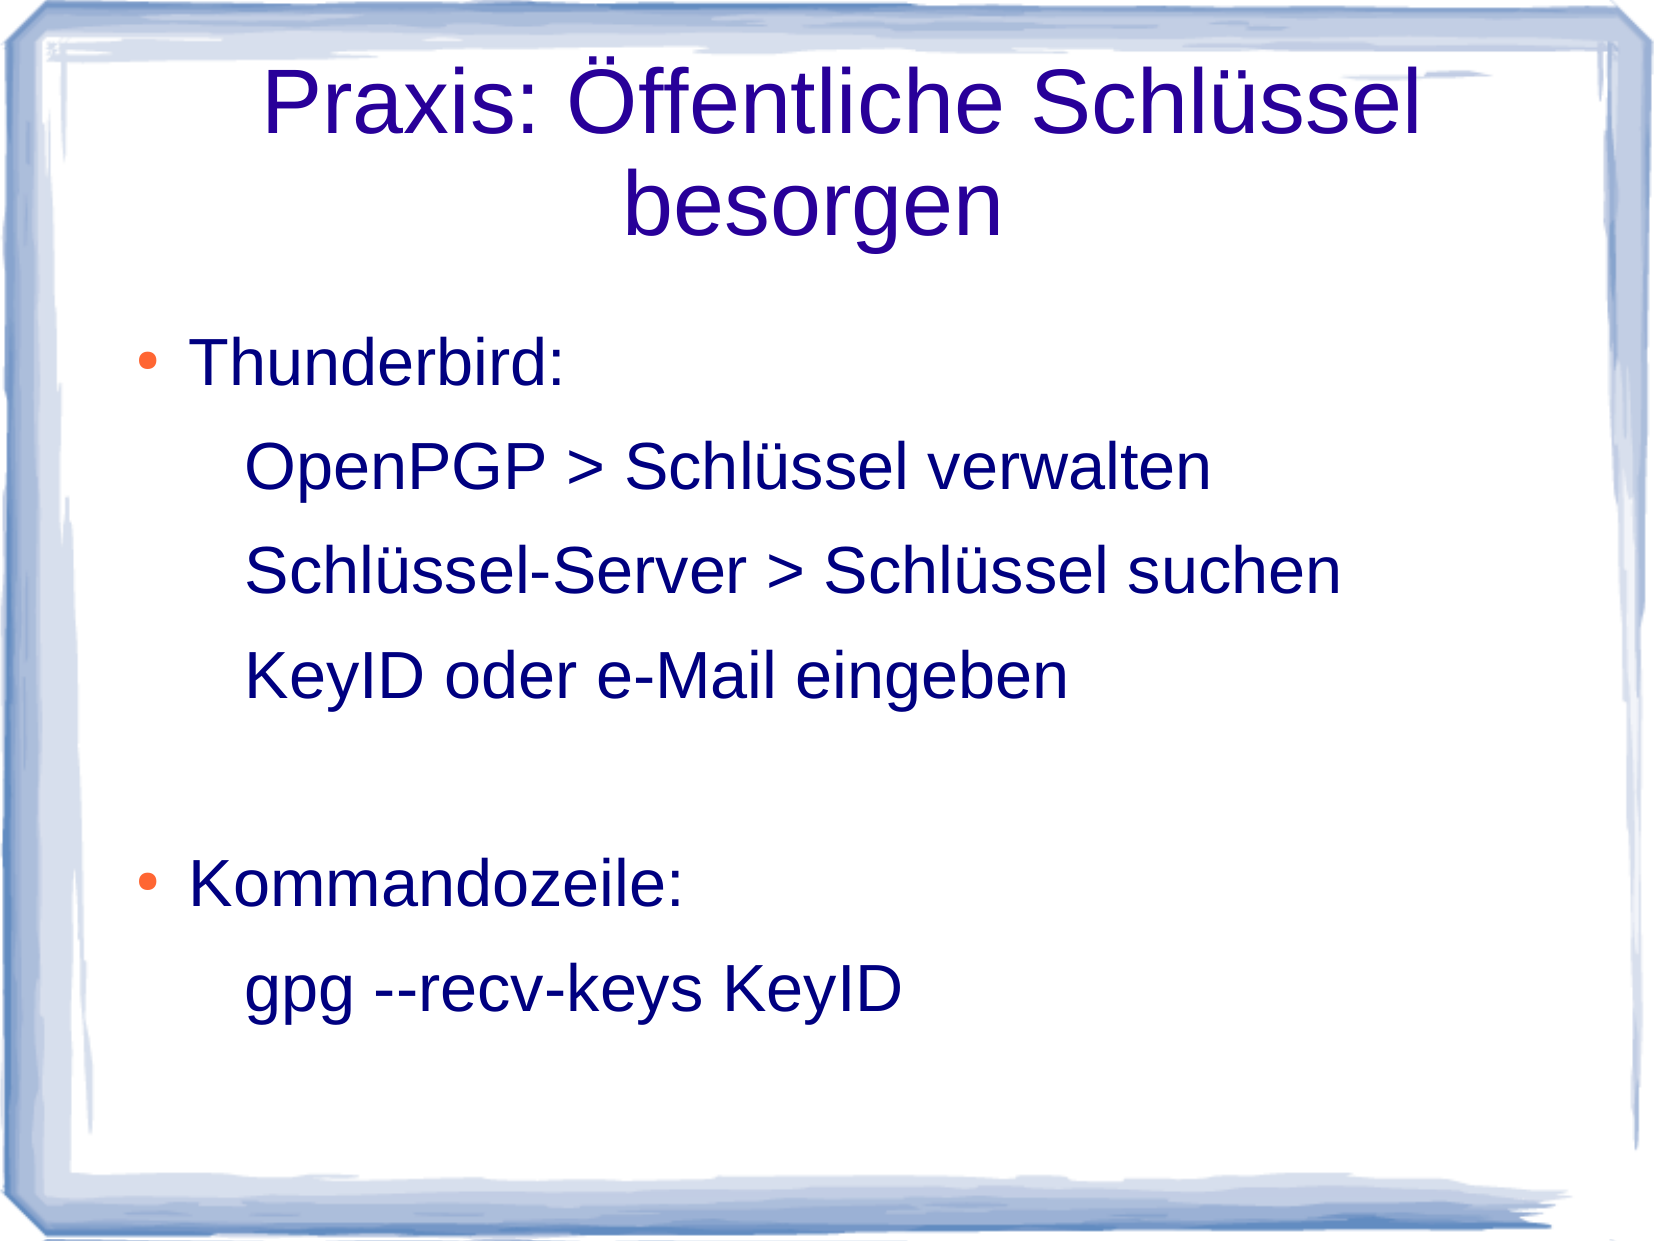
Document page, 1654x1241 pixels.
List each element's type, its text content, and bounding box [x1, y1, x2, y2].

picture [0, 0, 1654, 1241]
title Praxis: Öffentliche Schlüssel besorgen [82, 49, 1571, 257]
list Thunderbird: OpenPGP > Schlüssel verwalten Schlüssel-Server > Schlüssel suchen KeyID oder e-Mail eingeben Kommandozeile: gpg --recv-keys KeyID [118, 324, 1571, 1045]
